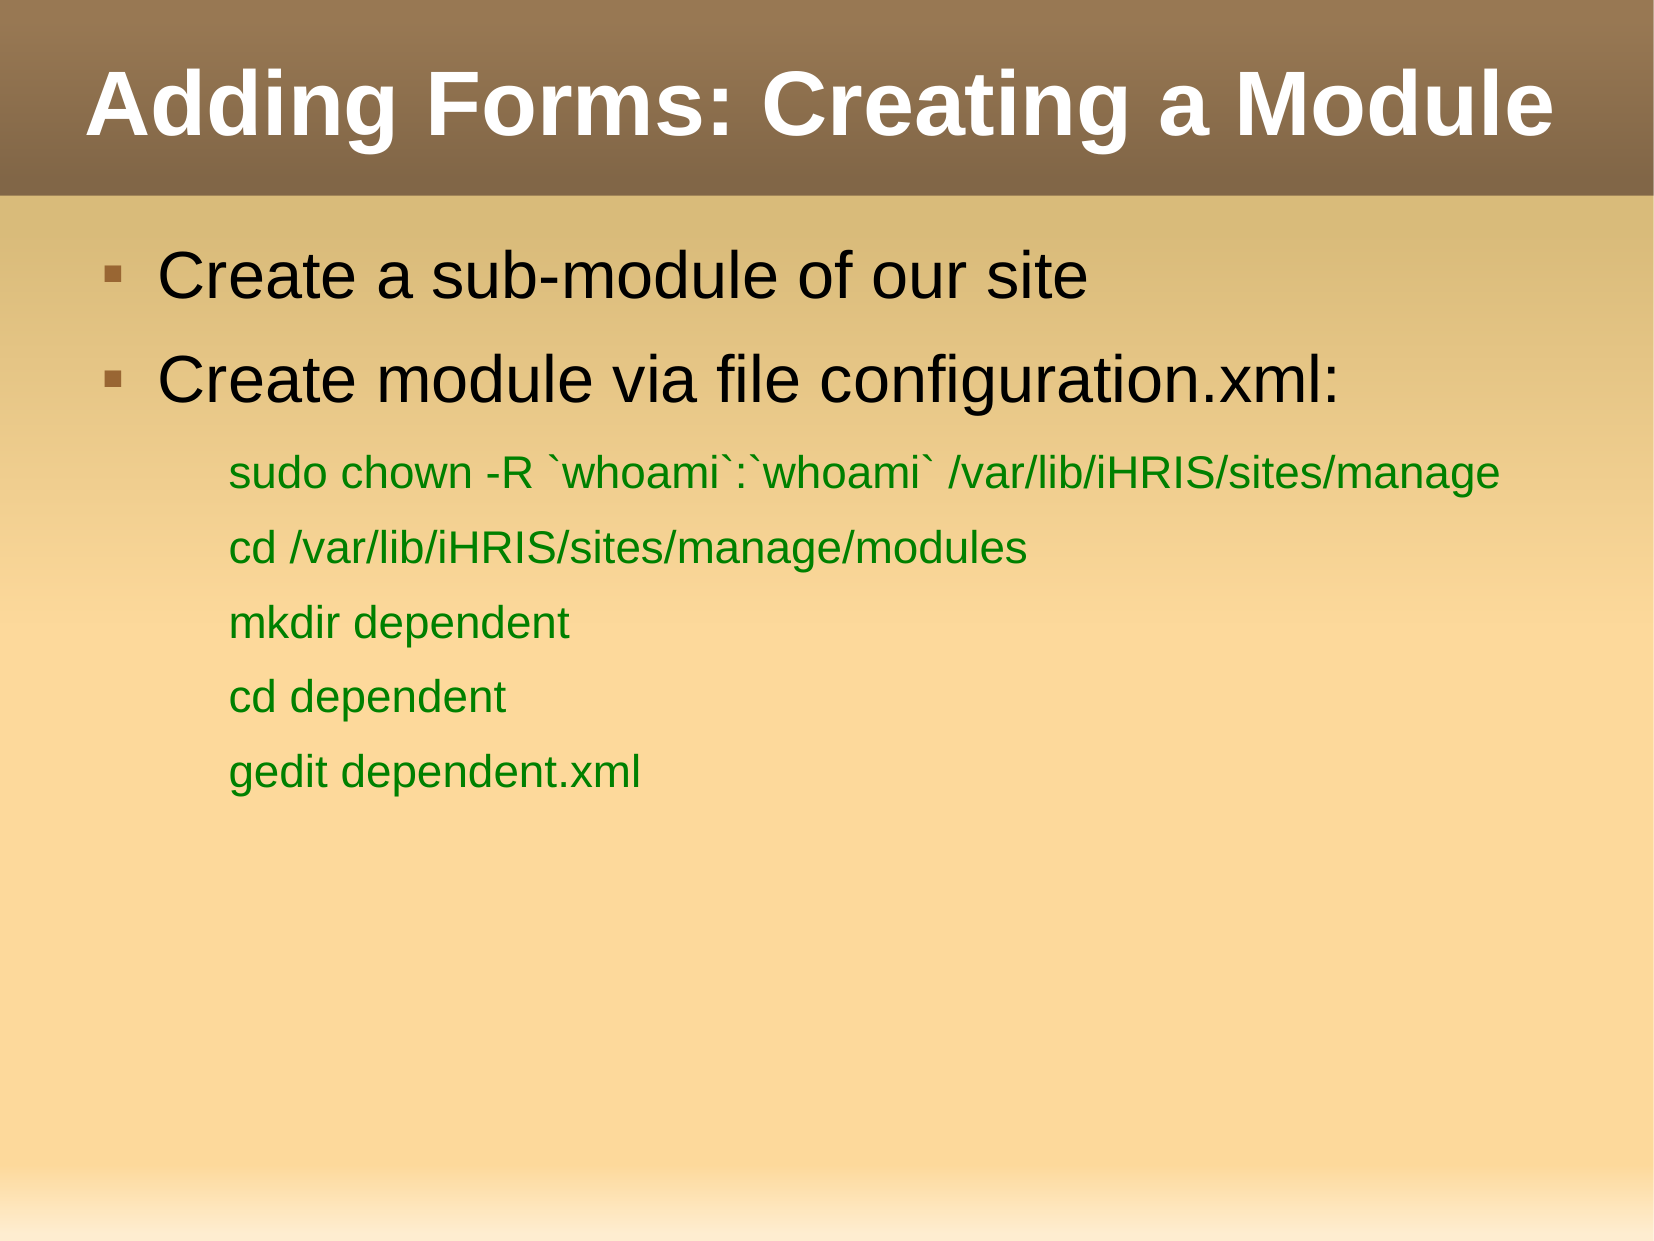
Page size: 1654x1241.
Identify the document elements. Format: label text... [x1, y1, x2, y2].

picture [0, 0, 1654, 1241]
title Adding Forms: Creating a Module [76, 7, 1565, 200]
list Create a sub-module of our site Create module via file configuration.xml: sudo chown -R `whoami`:`whoami` /var/lib/iHRIS/sites/manage cd /var/lib/iHRIS/sites/manage/modules mkdir dependent cd dependent gedit dependent.xml [86, 238, 1576, 1042]
